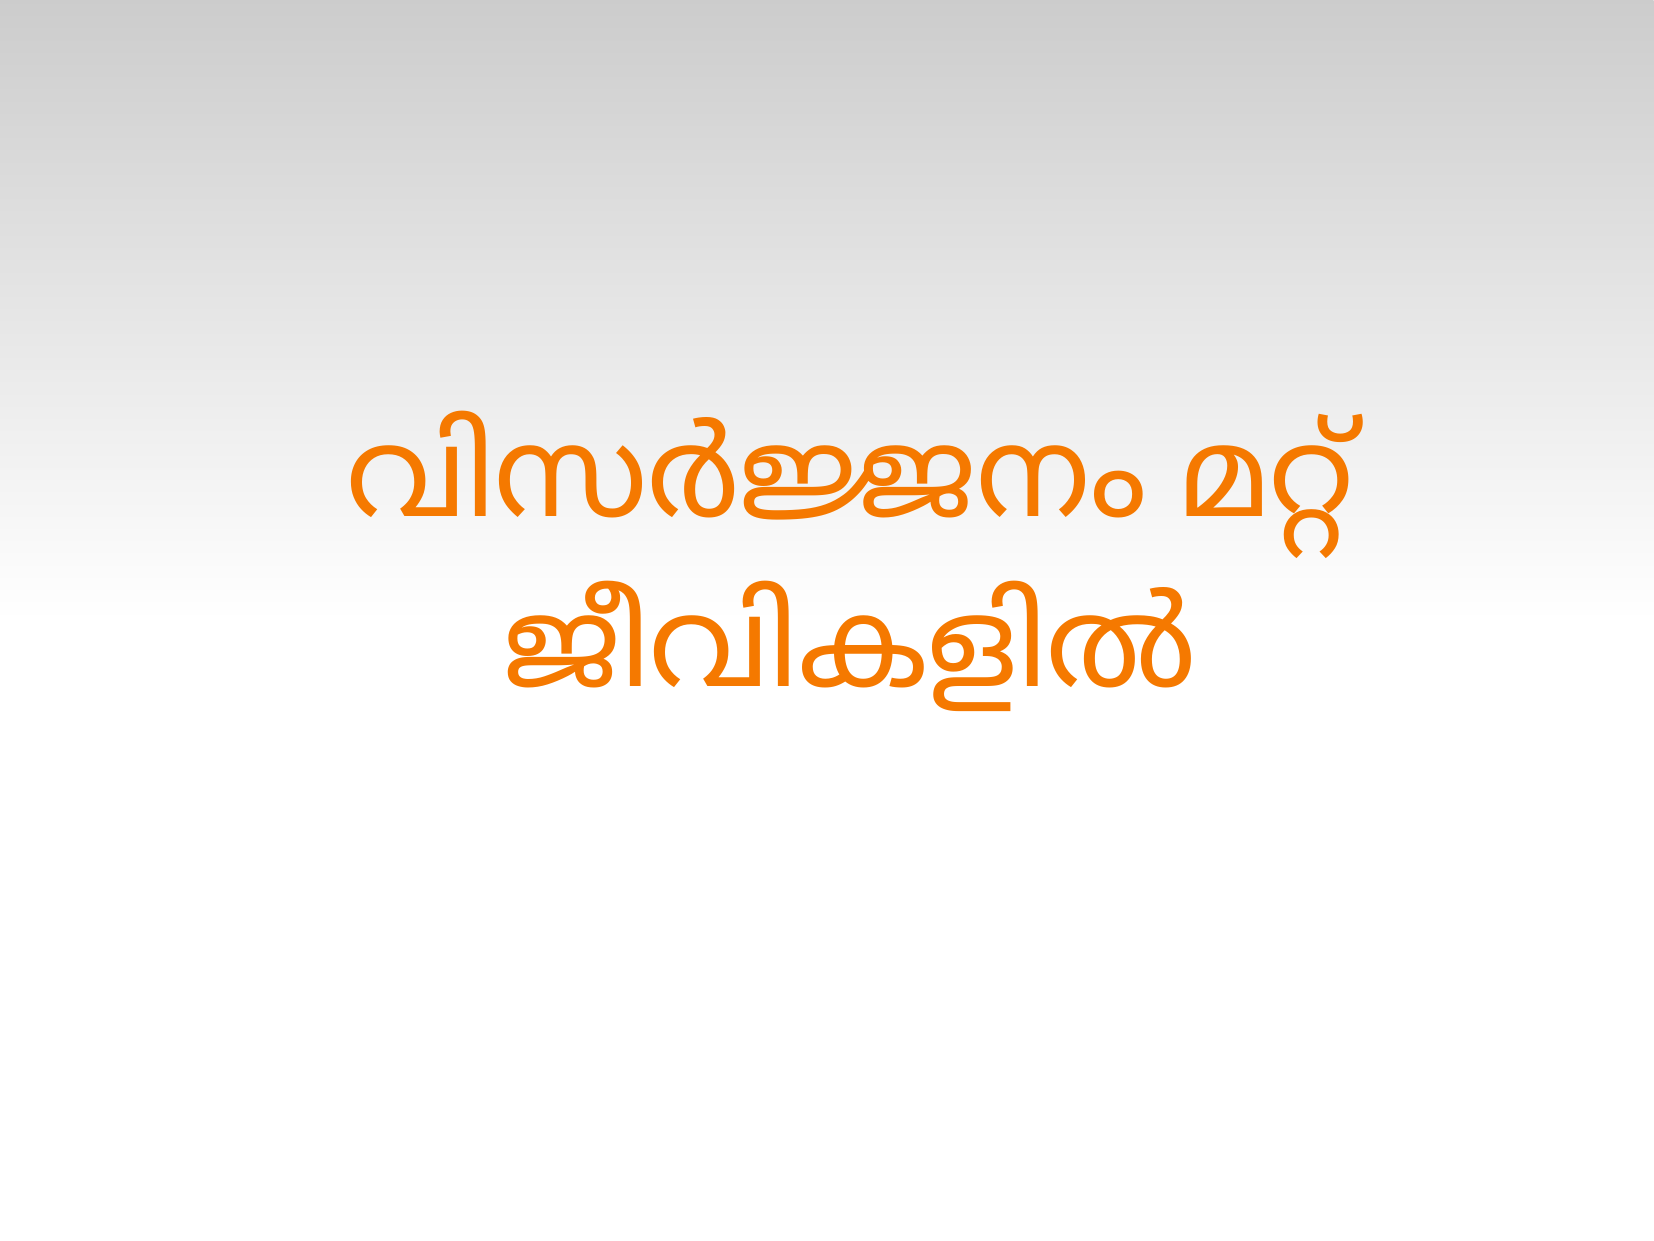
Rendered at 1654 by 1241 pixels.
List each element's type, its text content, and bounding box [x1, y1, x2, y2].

title വിസര്‍ജ്ജനം മറ്റ് ജീവികളില്‍ [106, 367, 1595, 739]
